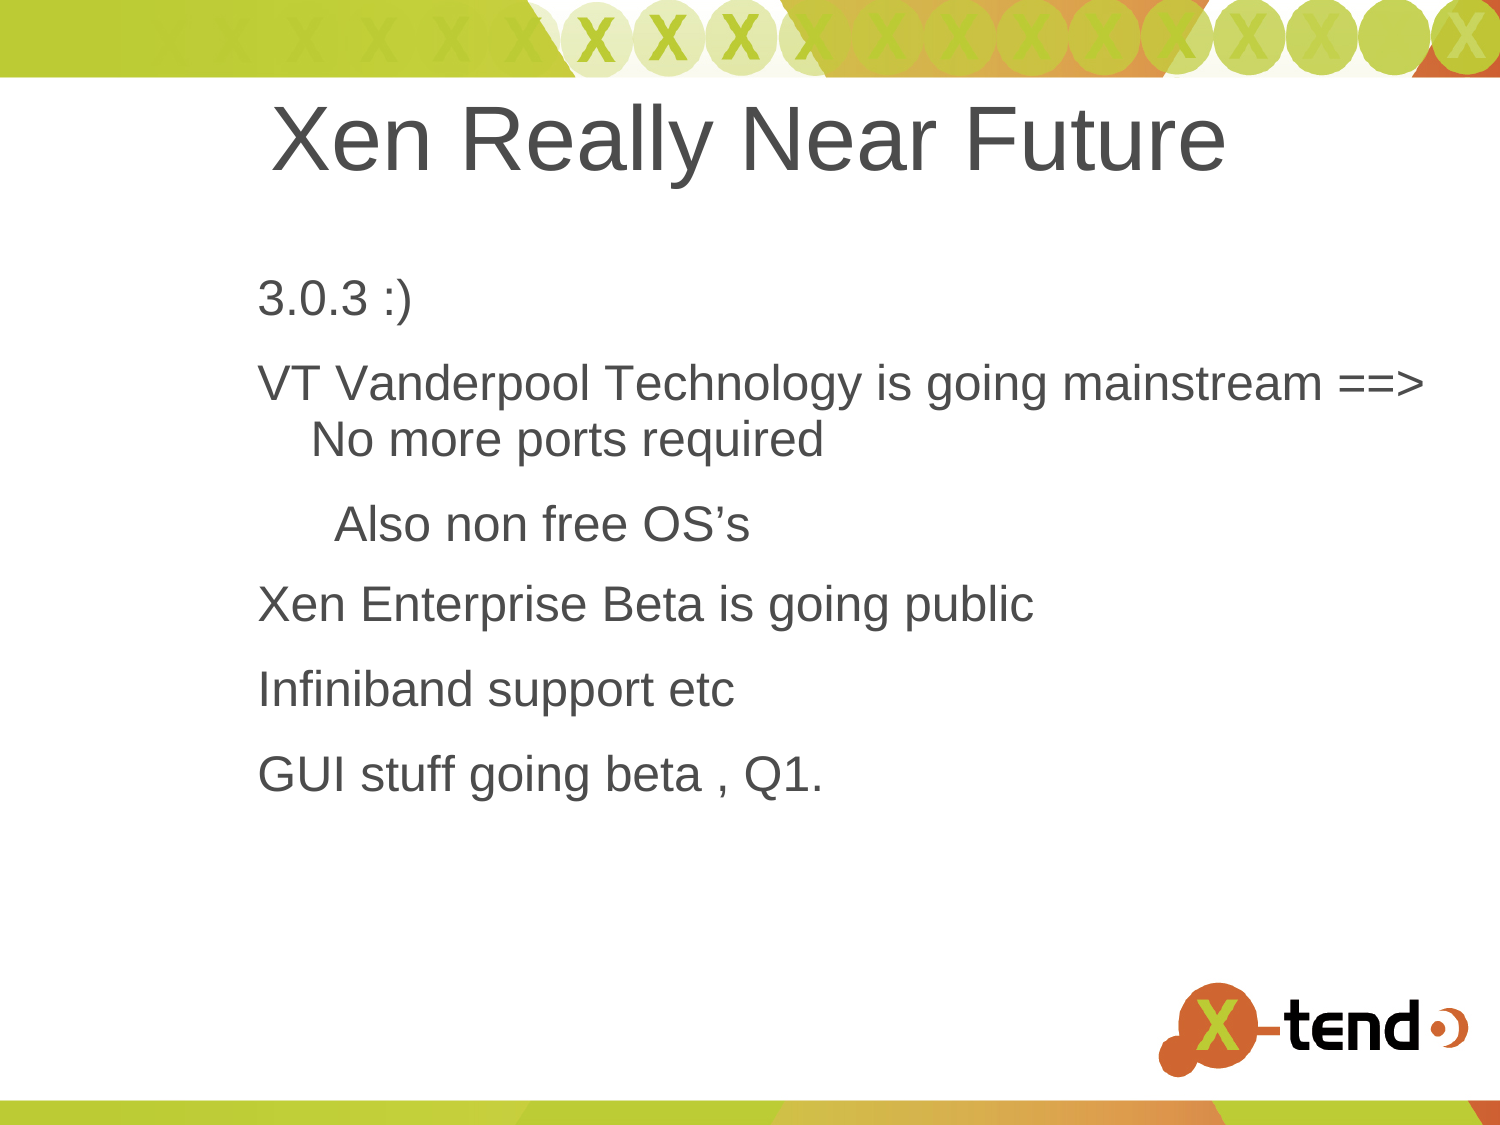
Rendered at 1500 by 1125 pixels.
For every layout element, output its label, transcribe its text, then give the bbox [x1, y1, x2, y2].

list 3.0.3 :) VT Vanderpool Technology is going mainstream ==> No more ports required Also non free OS’s Xen Enterprise Beta is going public Infiniband support etc GUI stuff going beta , Q1. [225, 262, 1476, 1113]
title Xen Really Near Future [75, 45, 1426, 233]
picture [0, 0, 1500, 1125]
